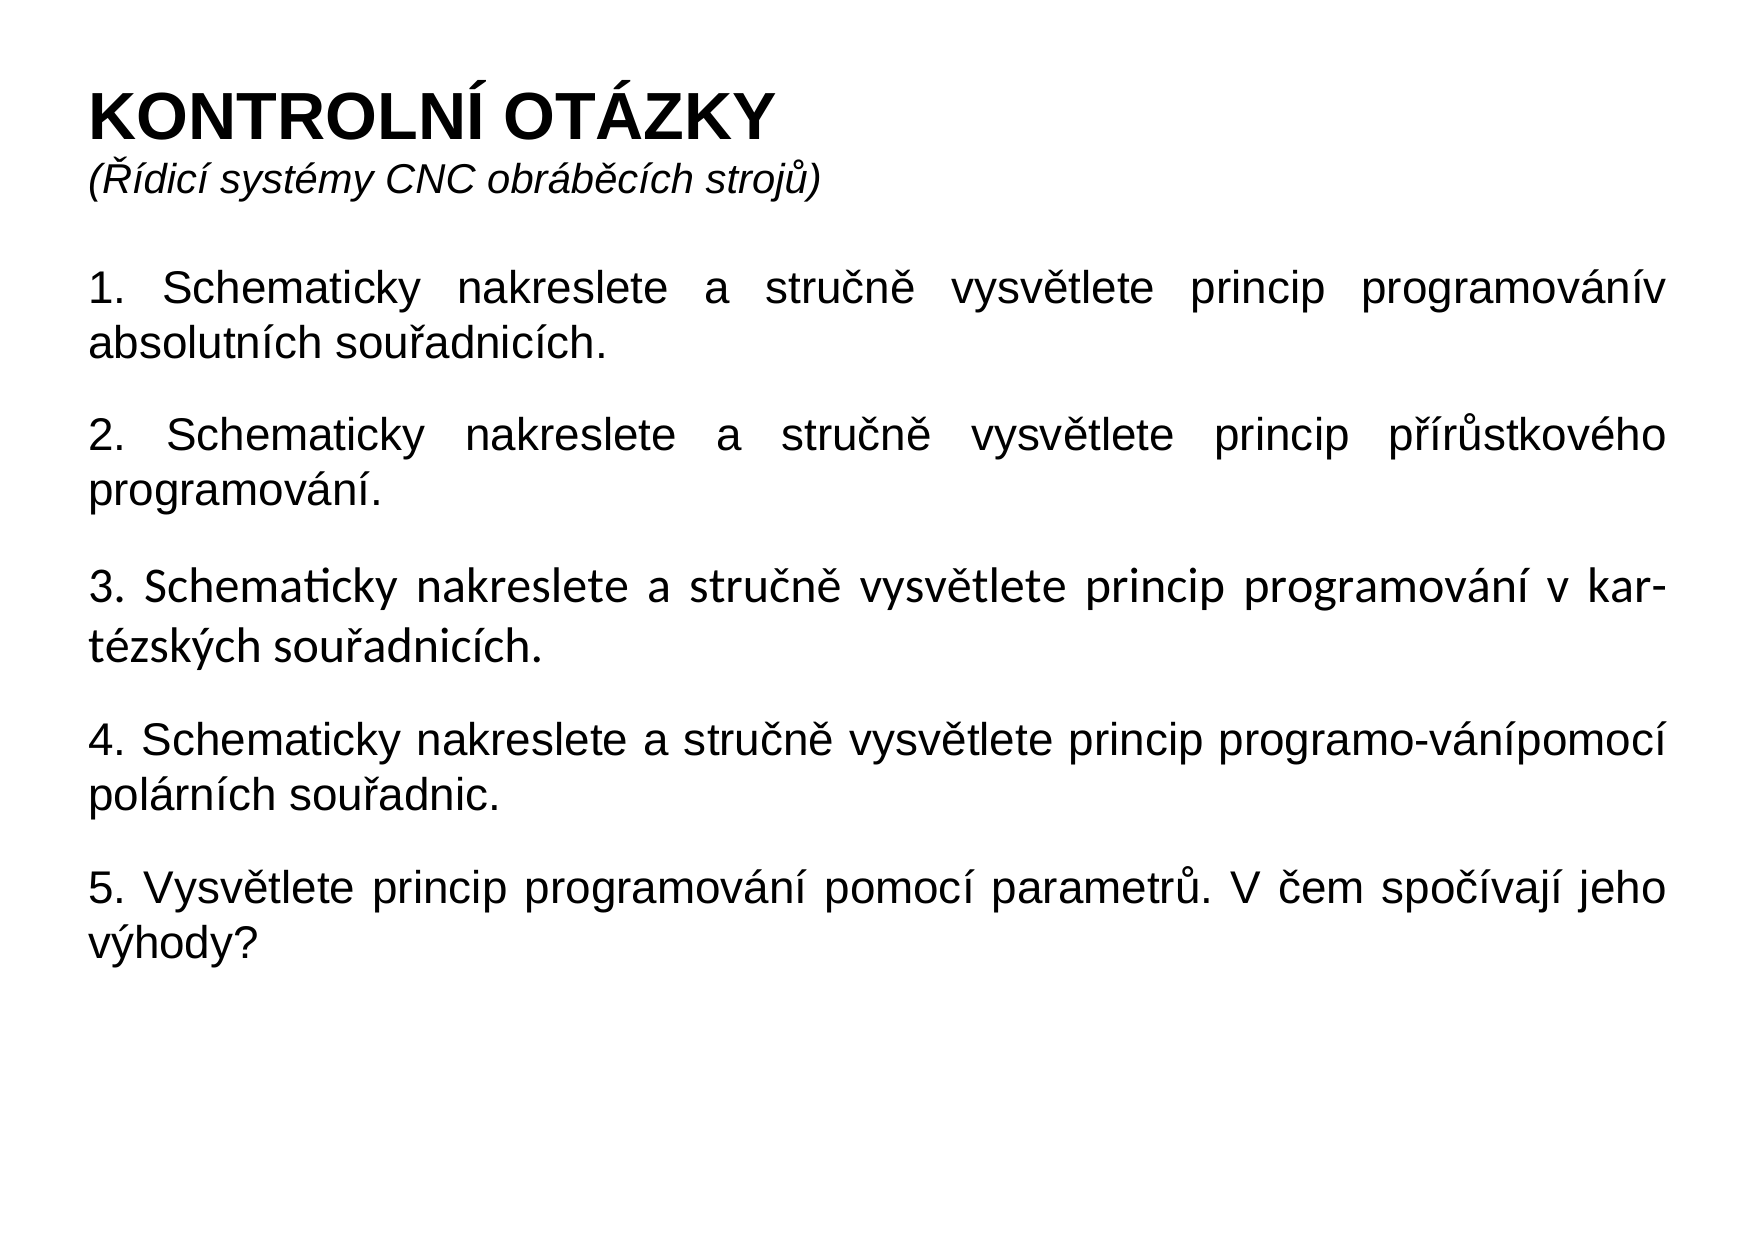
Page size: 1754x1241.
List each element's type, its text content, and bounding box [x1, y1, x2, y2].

text_box KONTROLNÍ OTÁZKY (Řídicí systémy CNC obráběcích strojů) Schematicky nakreslete a stručně vysvětlete princip programování v absolutních souřadnicích. Schematicky nakreslete a stručně vysvětlete princip přírůstkového programování. Schematicky nakreslete a stručně vysvětlete princip programování v kar-tézských souřadnicích. Schematicky nakreslete a stručně vysvětlete princip programo-vání pomocí polárních souřadnic. Vysvětlete princip programování pomocí parametrů. V čem spočívají jeho výhody? [85, 72, 1668, 1022]
